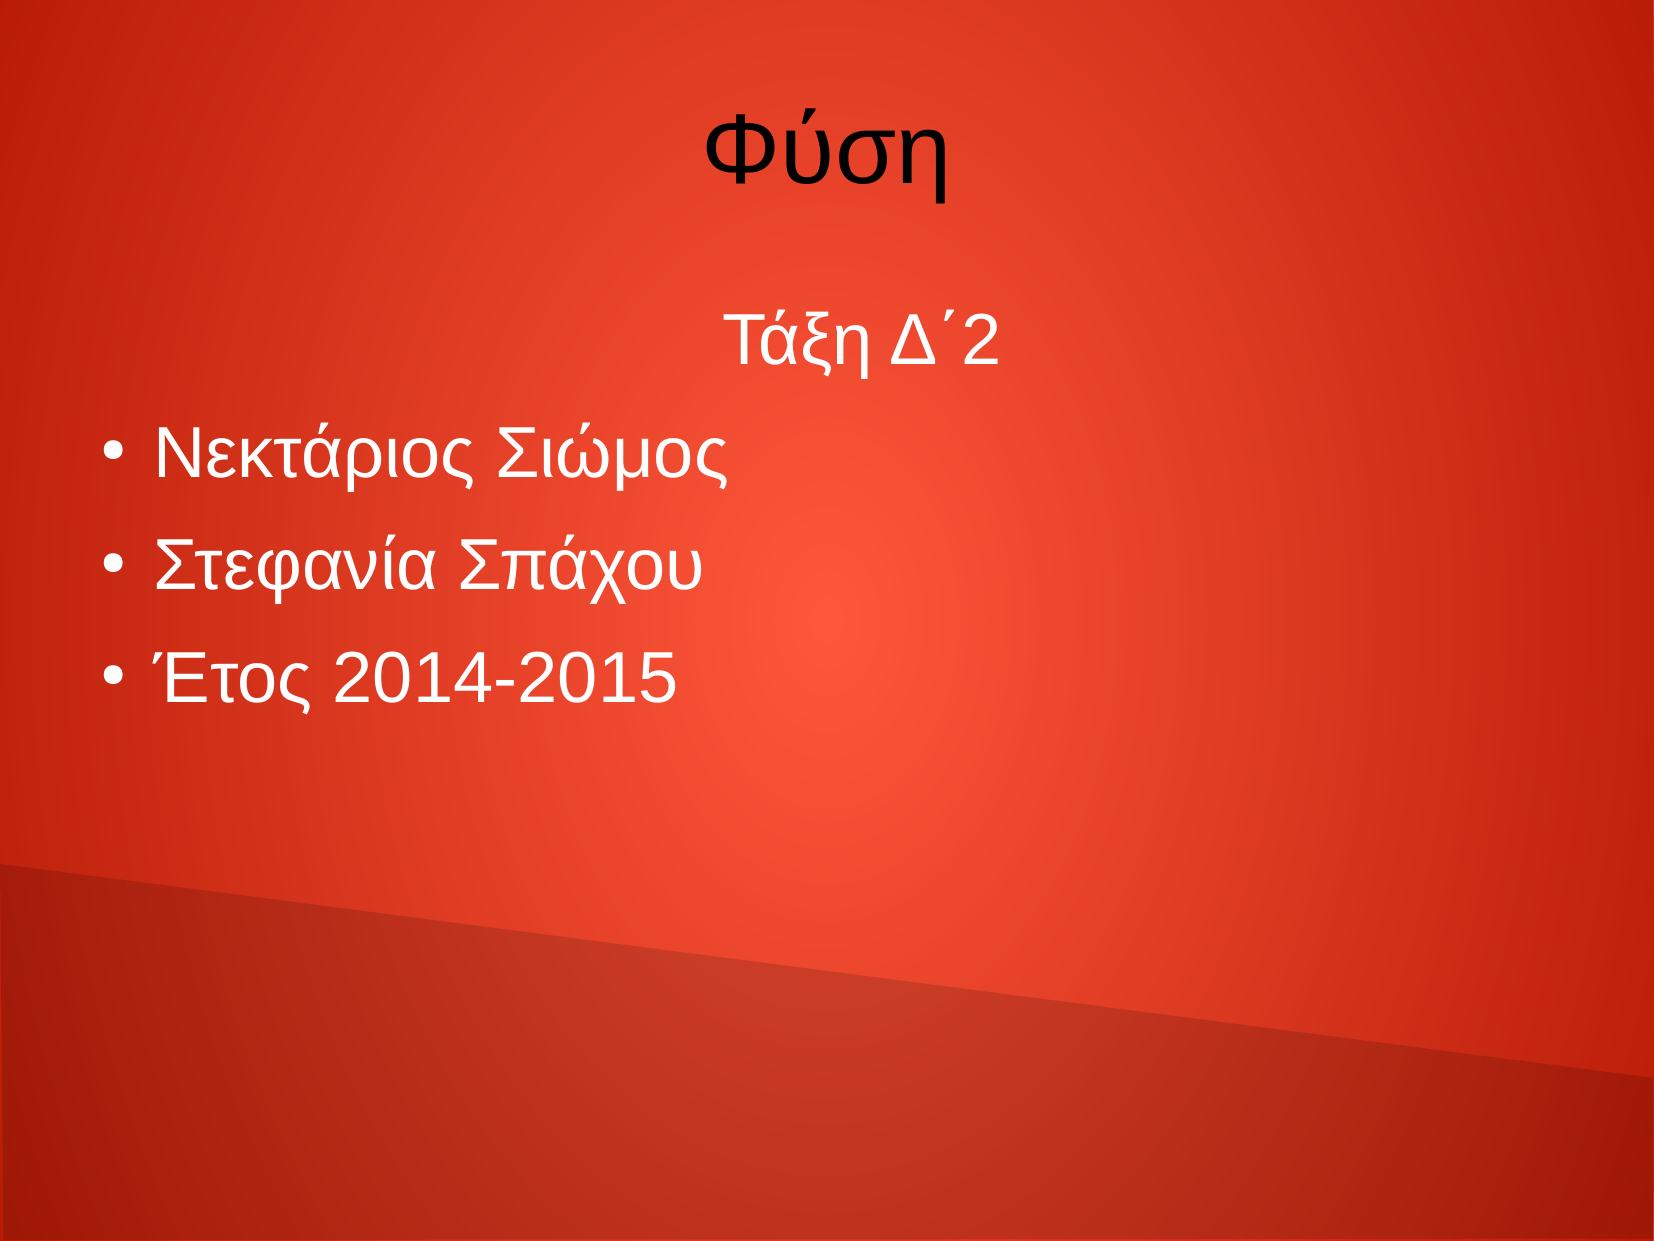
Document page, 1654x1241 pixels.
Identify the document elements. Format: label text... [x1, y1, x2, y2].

title Φύση [82, 47, 1571, 252]
list Τάξη Δ΄2 Νεκτάριος Σιώμος Στεφανία Σπάχου Έτος 2014-2015 [82, 299, 1571, 1019]
